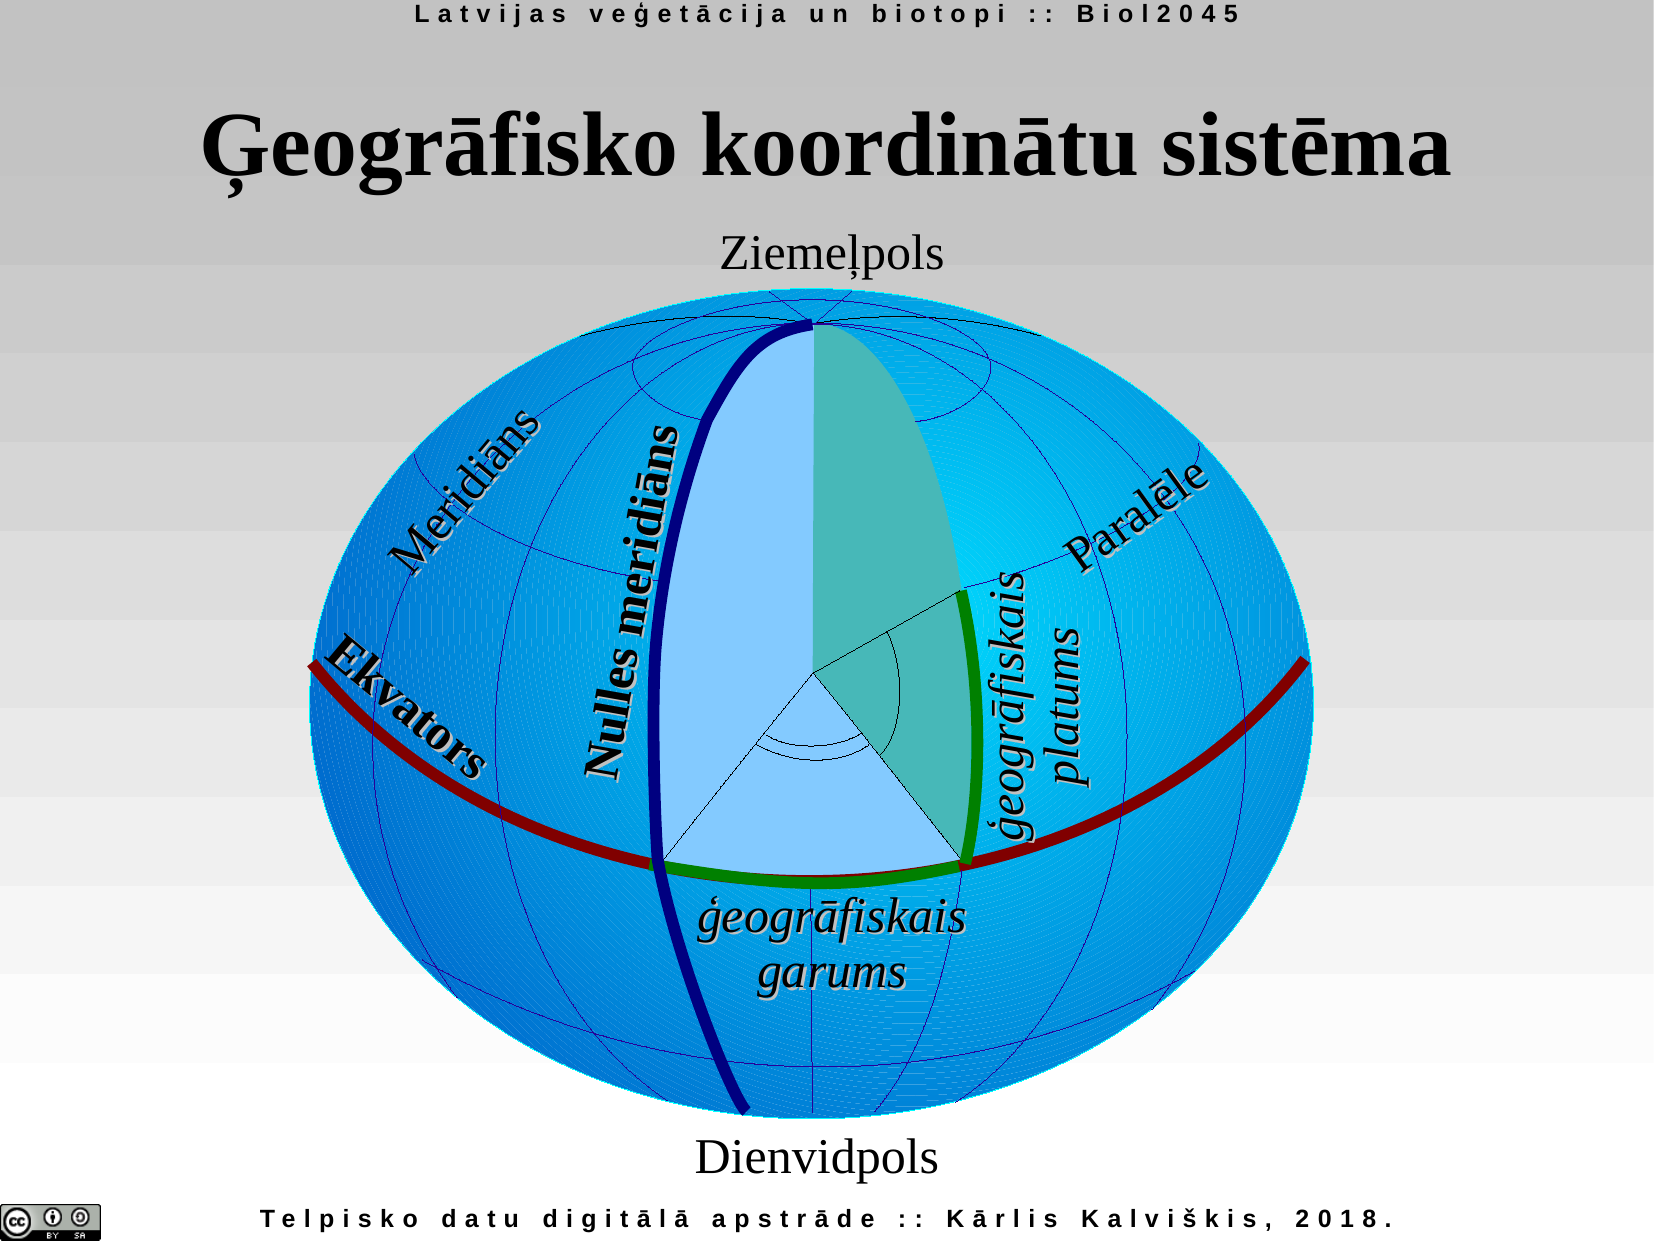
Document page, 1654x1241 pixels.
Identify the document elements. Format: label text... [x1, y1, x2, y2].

text_box ģeogrāfiskais garums [697, 887, 968, 1004]
text_box [309, 288, 1314, 1119]
text_box Nulles meridiāns [572, 394, 699, 785]
title Ģeogrāfisko koordinātu sistēma [0, 1, 1654, 287]
text_box Ekvators [313, 622, 510, 801]
picture [0, 287, 1654, 1241]
text_box Dienvidpols [694, 1129, 940, 1186]
text_box Meridiāns [377, 391, 554, 586]
text_box ģeogrāfiskais platums [978, 570, 1095, 841]
text_box Paralēle [1054, 440, 1224, 585]
